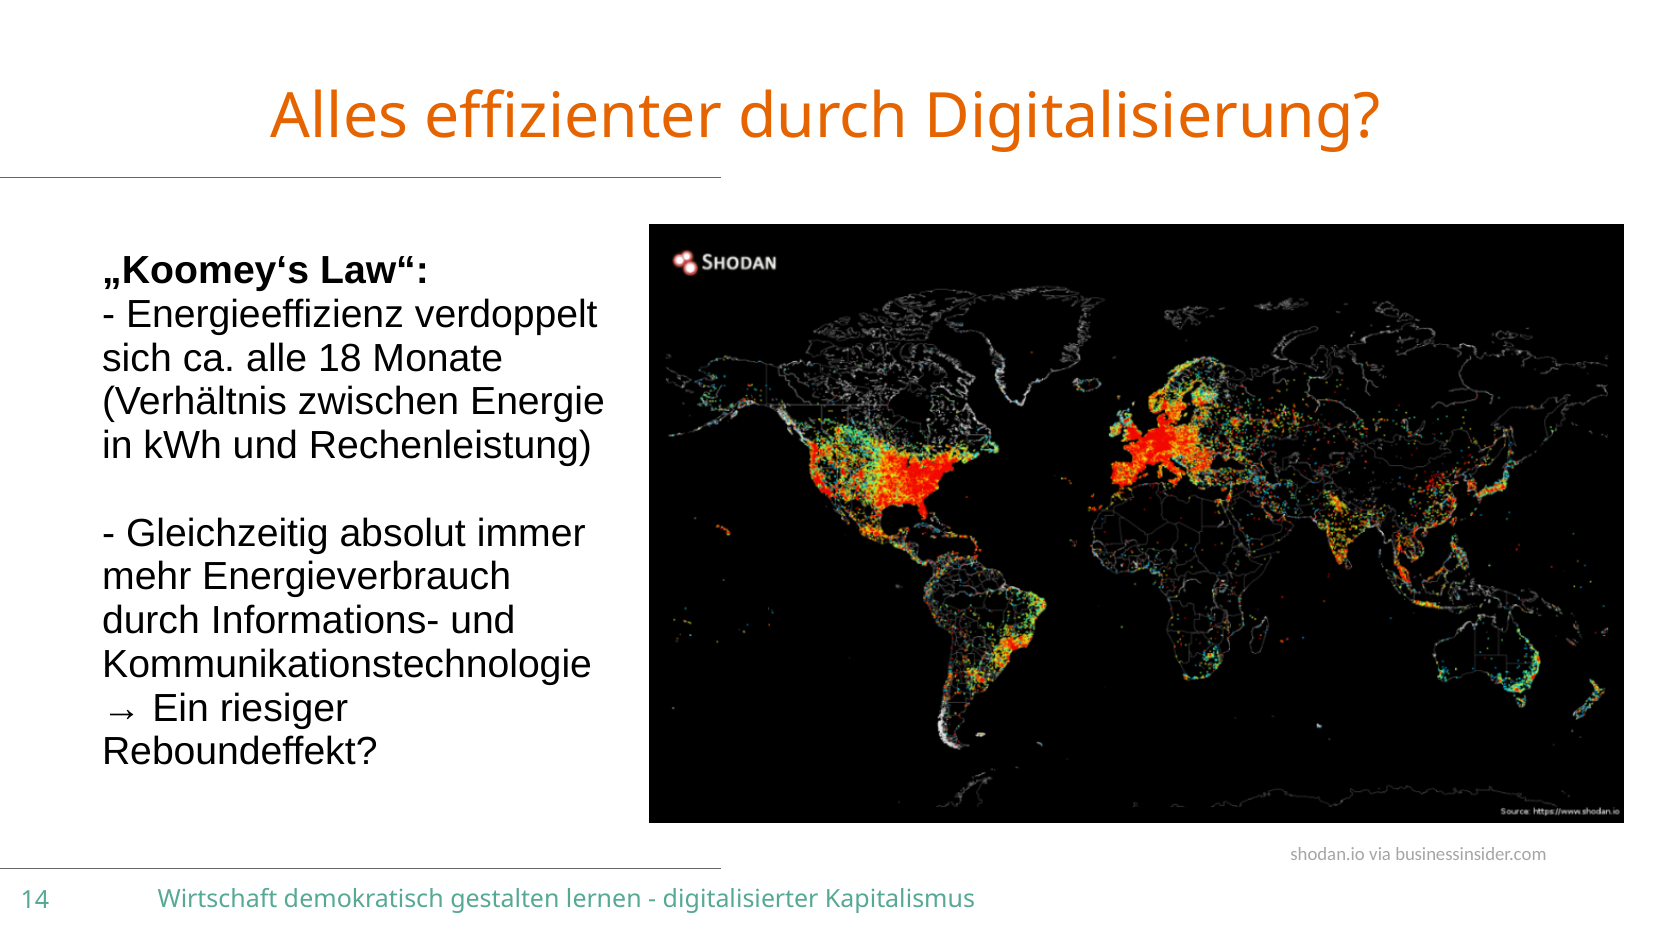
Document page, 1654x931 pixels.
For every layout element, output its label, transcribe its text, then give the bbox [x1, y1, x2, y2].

text_box shodan.io via businessinsider.com [1275, 838, 1630, 886]
title Alles effizienter durch Digitalisierung? [82, 70, 1571, 144]
picture [649, 224, 1624, 823]
list „Koomey‘s Law“: - Energieeffizienz verdoppelt sich ca. alle 18 Monate (Verhältnis zwischen Energie in kWh und Rechenleistung) - Gleichzeitig absolut immer mehr Energieverbrauch durch Informations- und Kommunikationstechnologie→ Ein riesiger Reboundeffekt? [35, 248, 615, 839]
